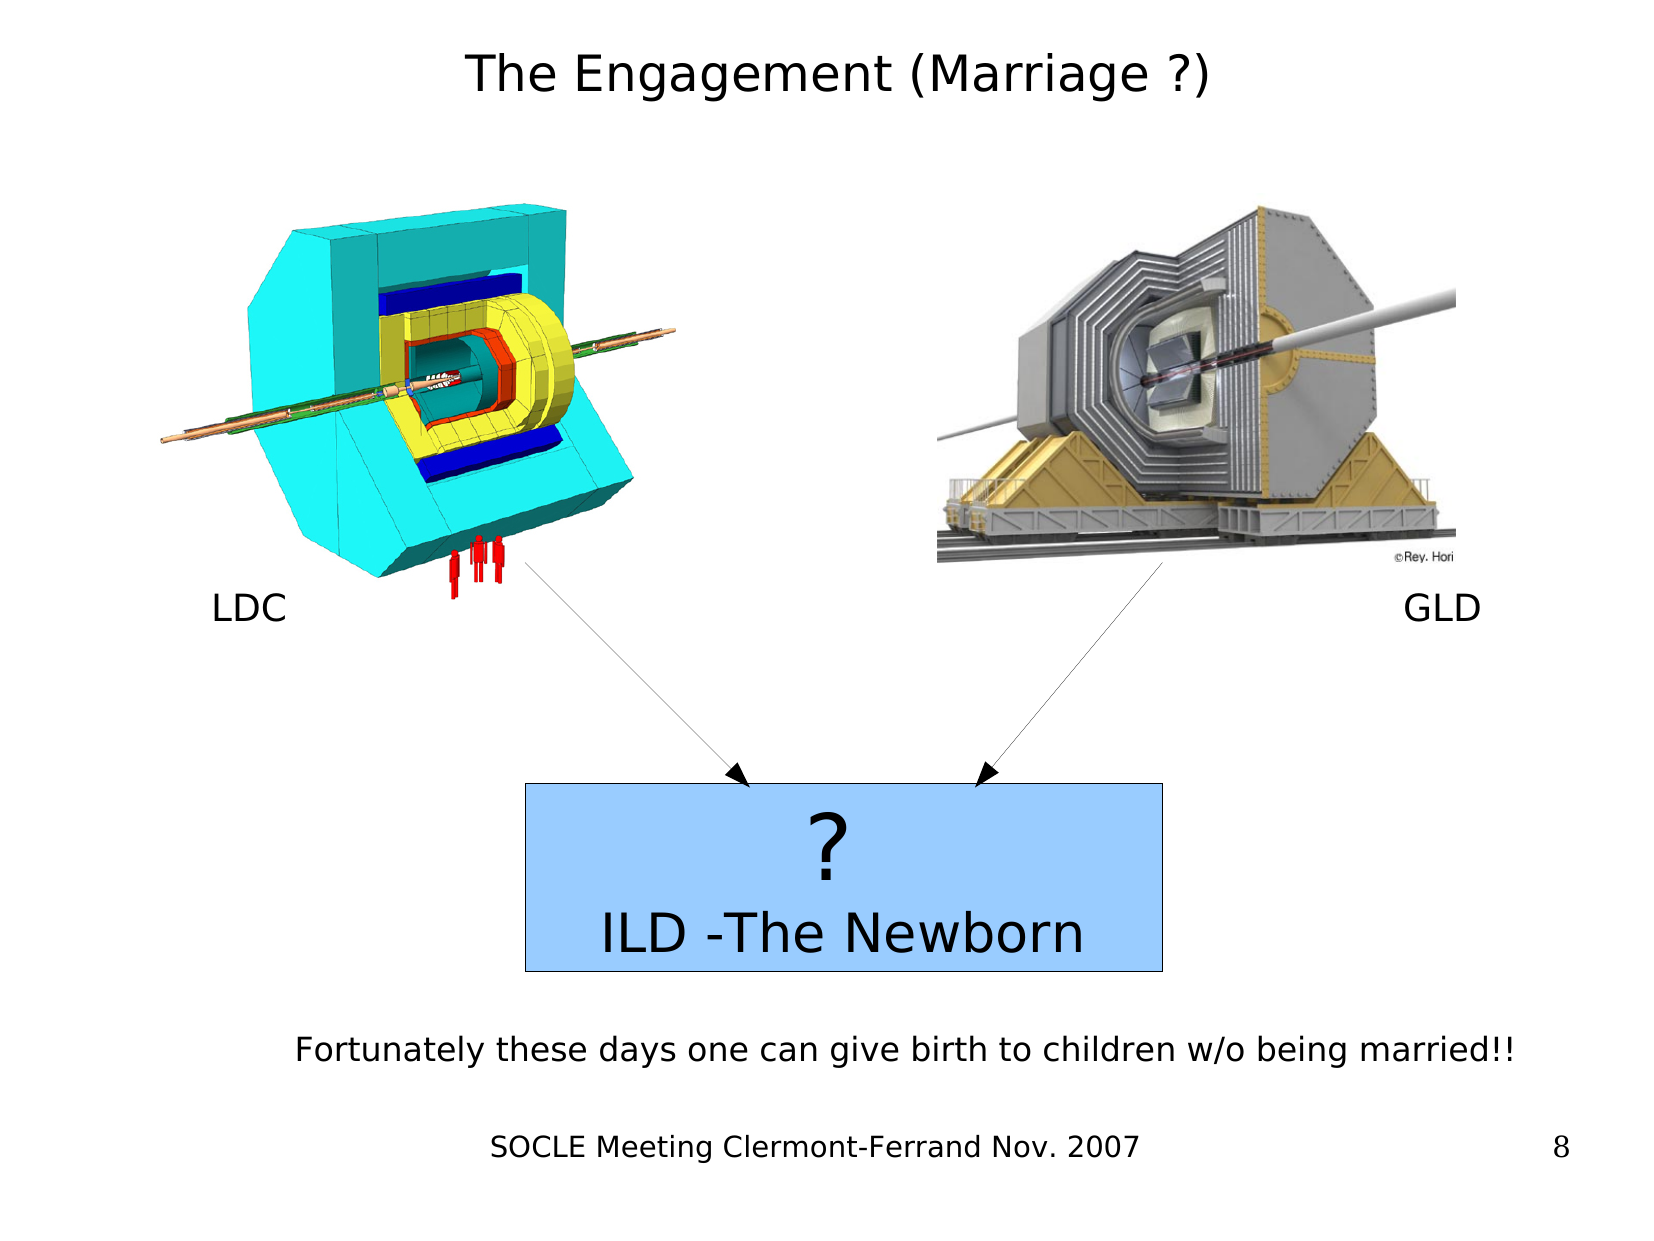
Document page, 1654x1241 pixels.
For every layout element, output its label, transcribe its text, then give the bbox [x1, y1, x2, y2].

text_box [525, 783, 746, 972]
text_box LDC [196, 579, 301, 638]
text_box The Engagement (Marriage ?) [450, 37, 1211, 111]
text_box [749, 783, 976, 787]
picture [157, 199, 676, 601]
text_box GLD [1388, 579, 1495, 638]
text_box ? ILD -The Newborn [585, 787, 1102, 973]
text_box Fortunately these days one can give birth to children w/o being married!! [279, 1023, 1511, 1077]
text_box [978, 783, 1163, 972]
picture [937, 193, 1456, 565]
